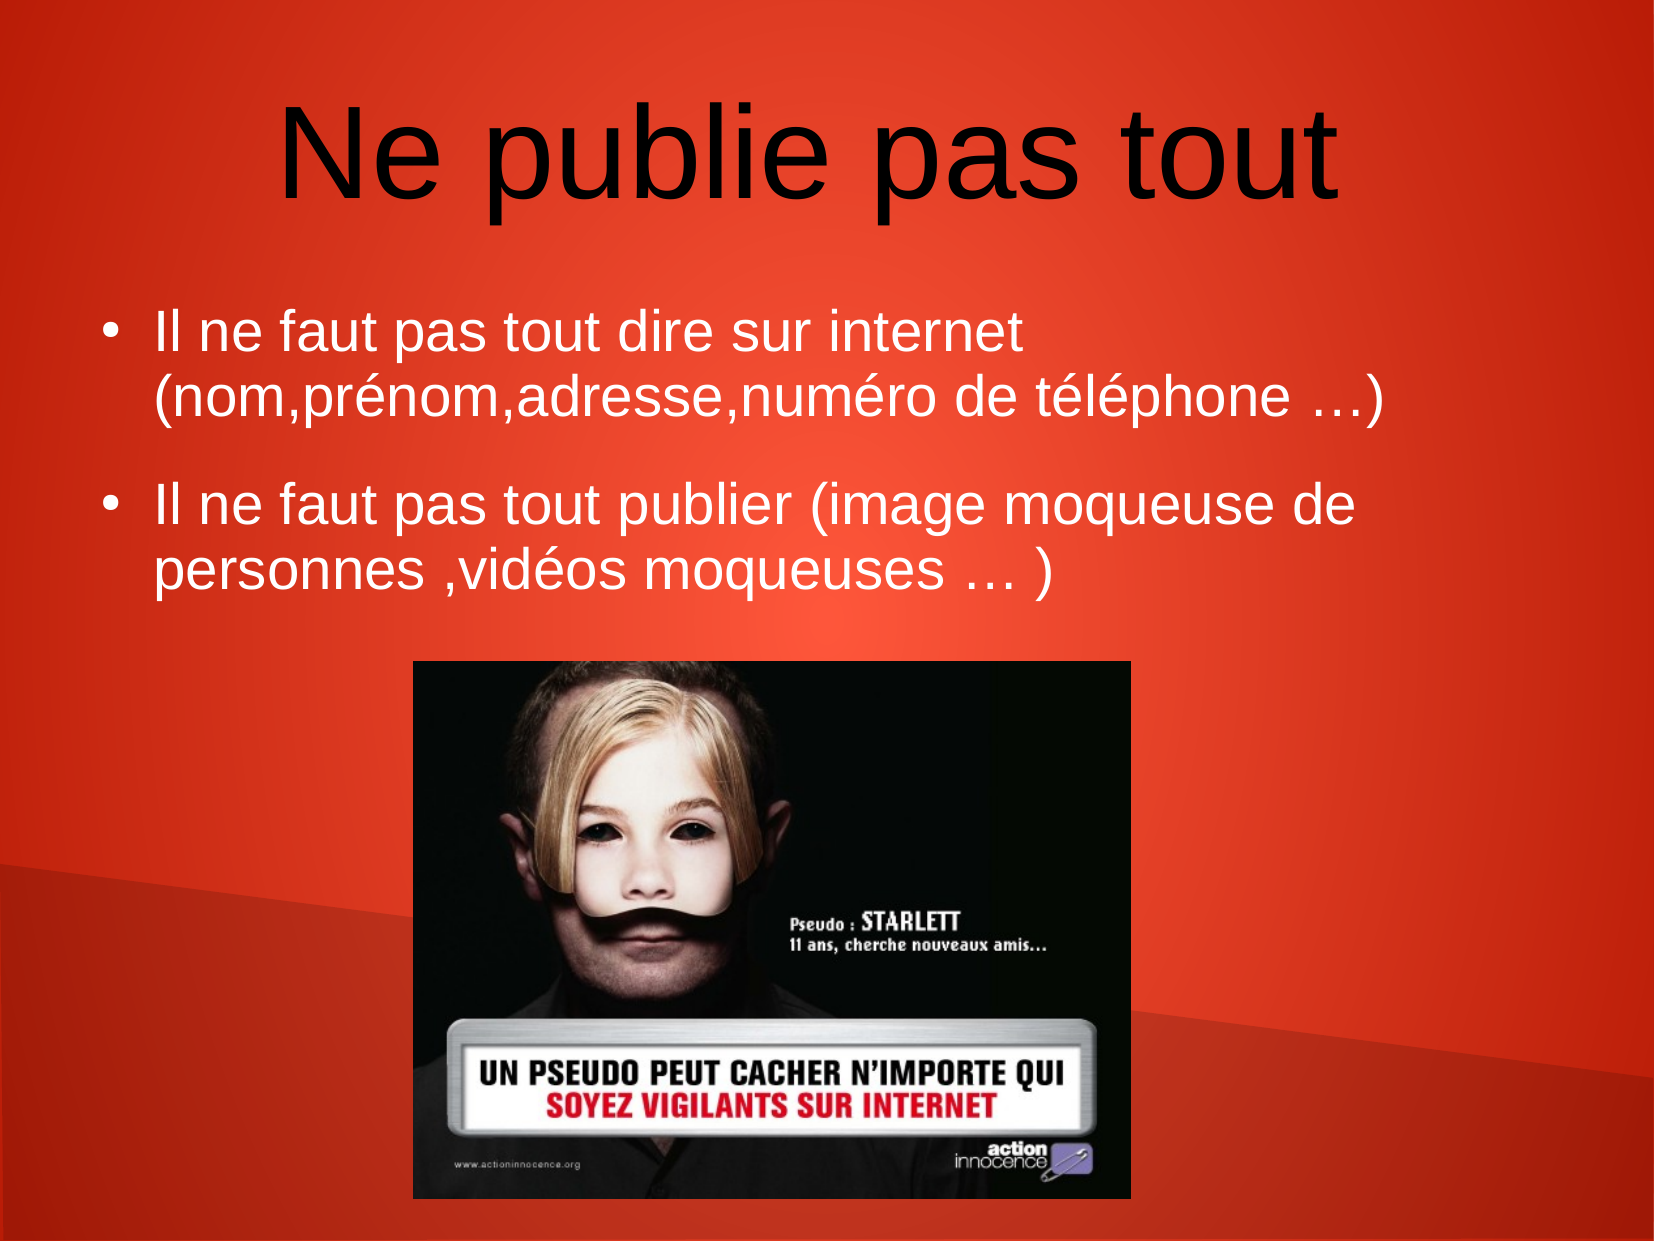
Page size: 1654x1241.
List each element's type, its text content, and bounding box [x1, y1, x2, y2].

title Ne publie pas tout [82, 49, 1571, 257]
list Il ne faut pas tout dire sur internet (nom,prénom,adresse,numéro de téléphone …) Il ne faut pas tout publier (image moqueuse de personnes ,vidéos moqueuses … ) [82, 299, 1571, 1019]
picture [413, 661, 1131, 1199]
